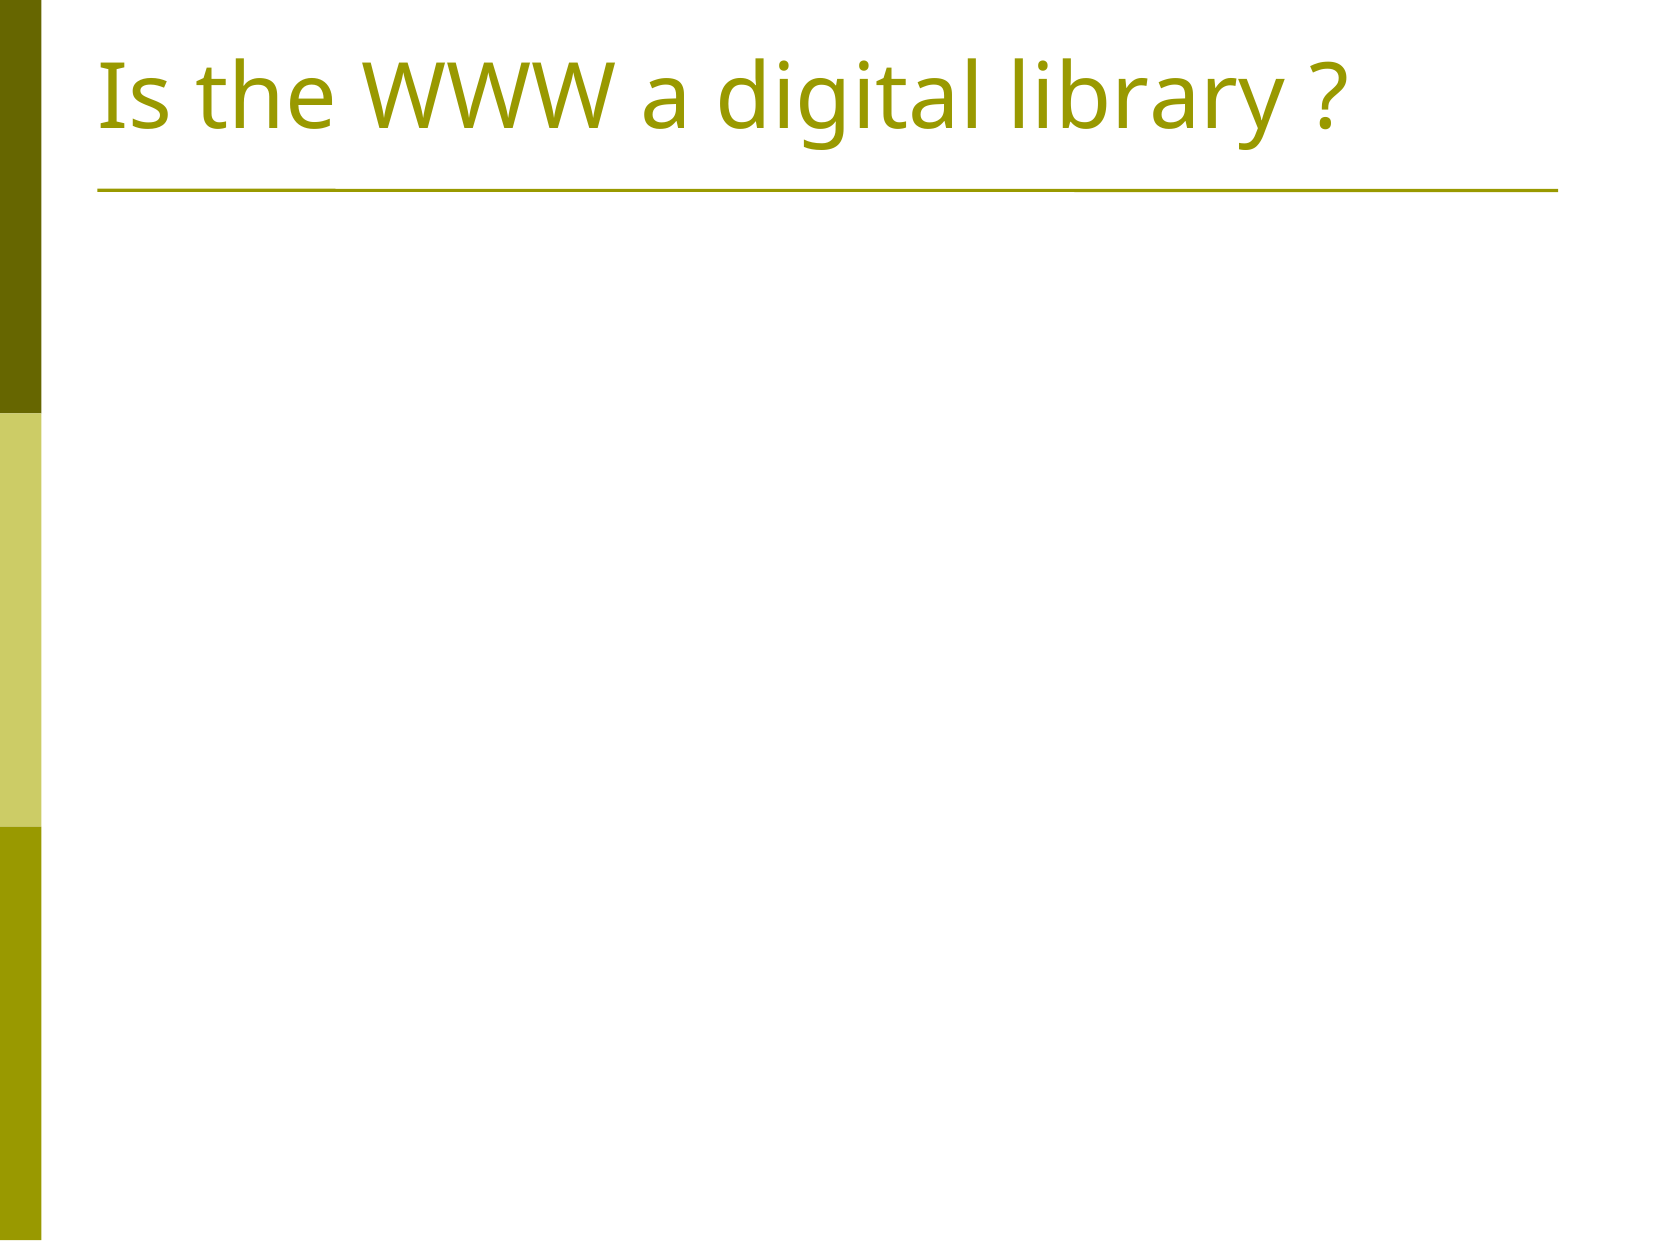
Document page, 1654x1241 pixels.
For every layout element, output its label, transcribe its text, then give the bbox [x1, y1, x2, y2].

title Is the WWW a digital library ? [82, 0, 1571, 164]
